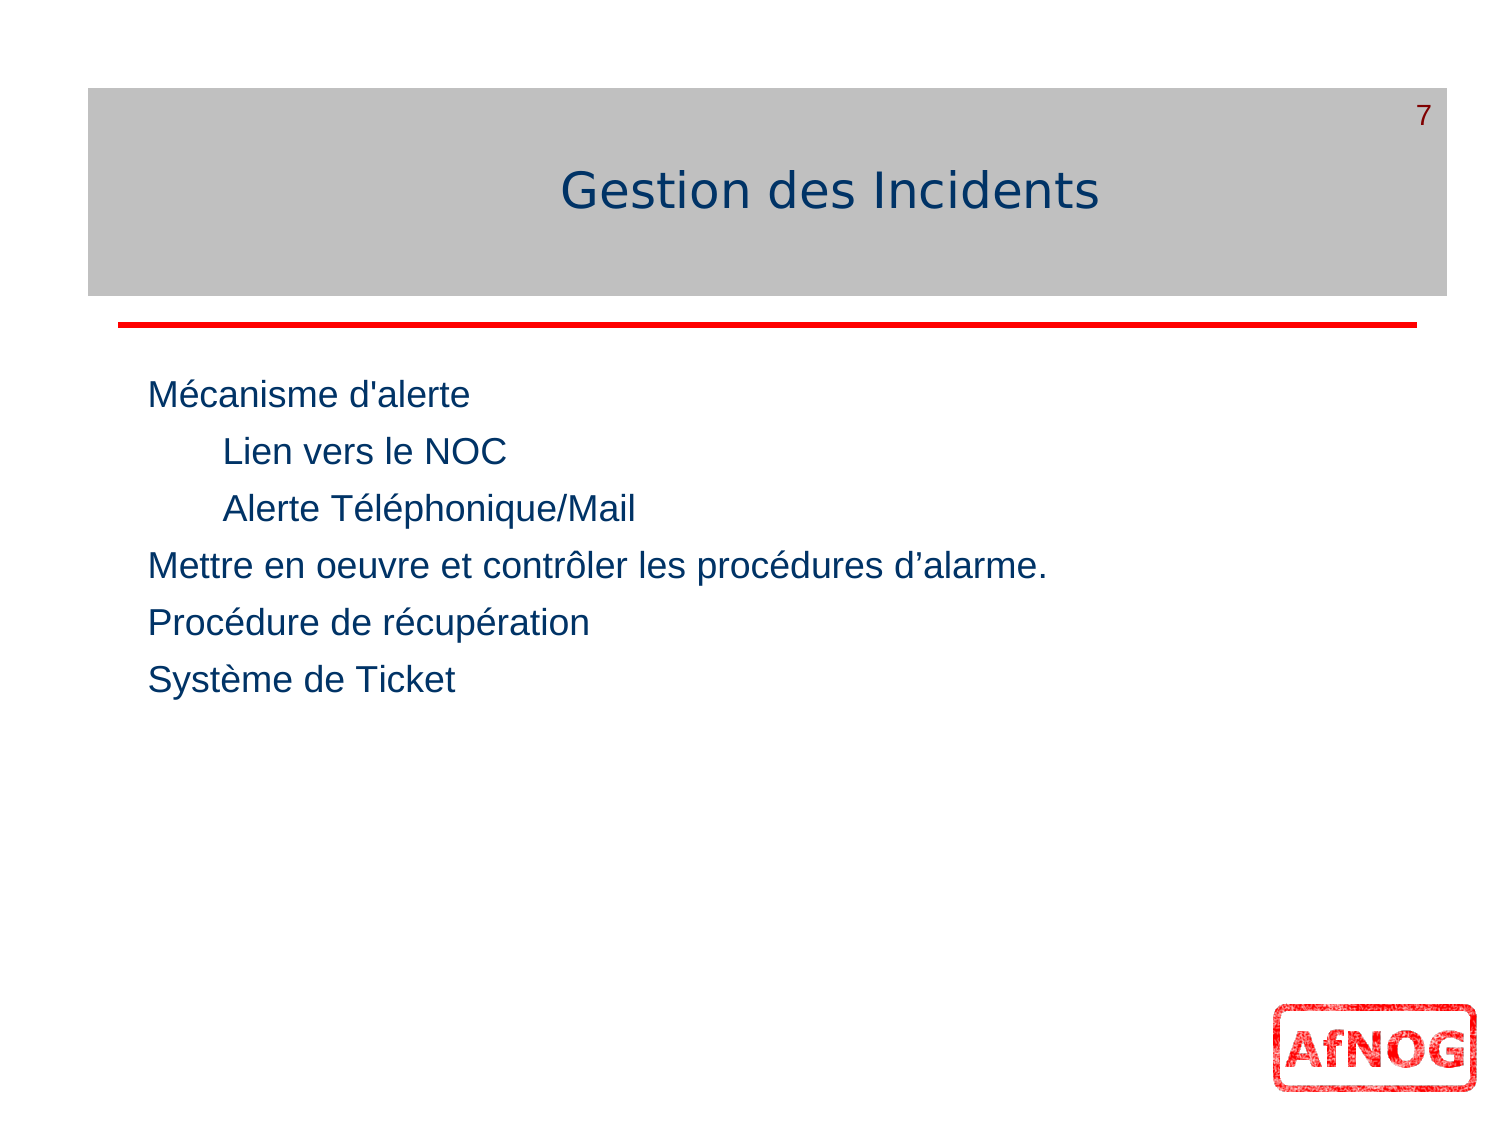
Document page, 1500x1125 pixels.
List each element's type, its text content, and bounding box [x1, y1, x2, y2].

title Gestion des Incidents [225, 99, 1437, 289]
picture [1273, 1003, 1477, 1092]
list Mécanisme d'alerte Lien vers le NOC Alerte Téléphonique/Mail Mettre en oeuvre et contrôler les procédures d’alarme. Procédure de récupération Système de Ticket [132, 363, 1439, 1001]
